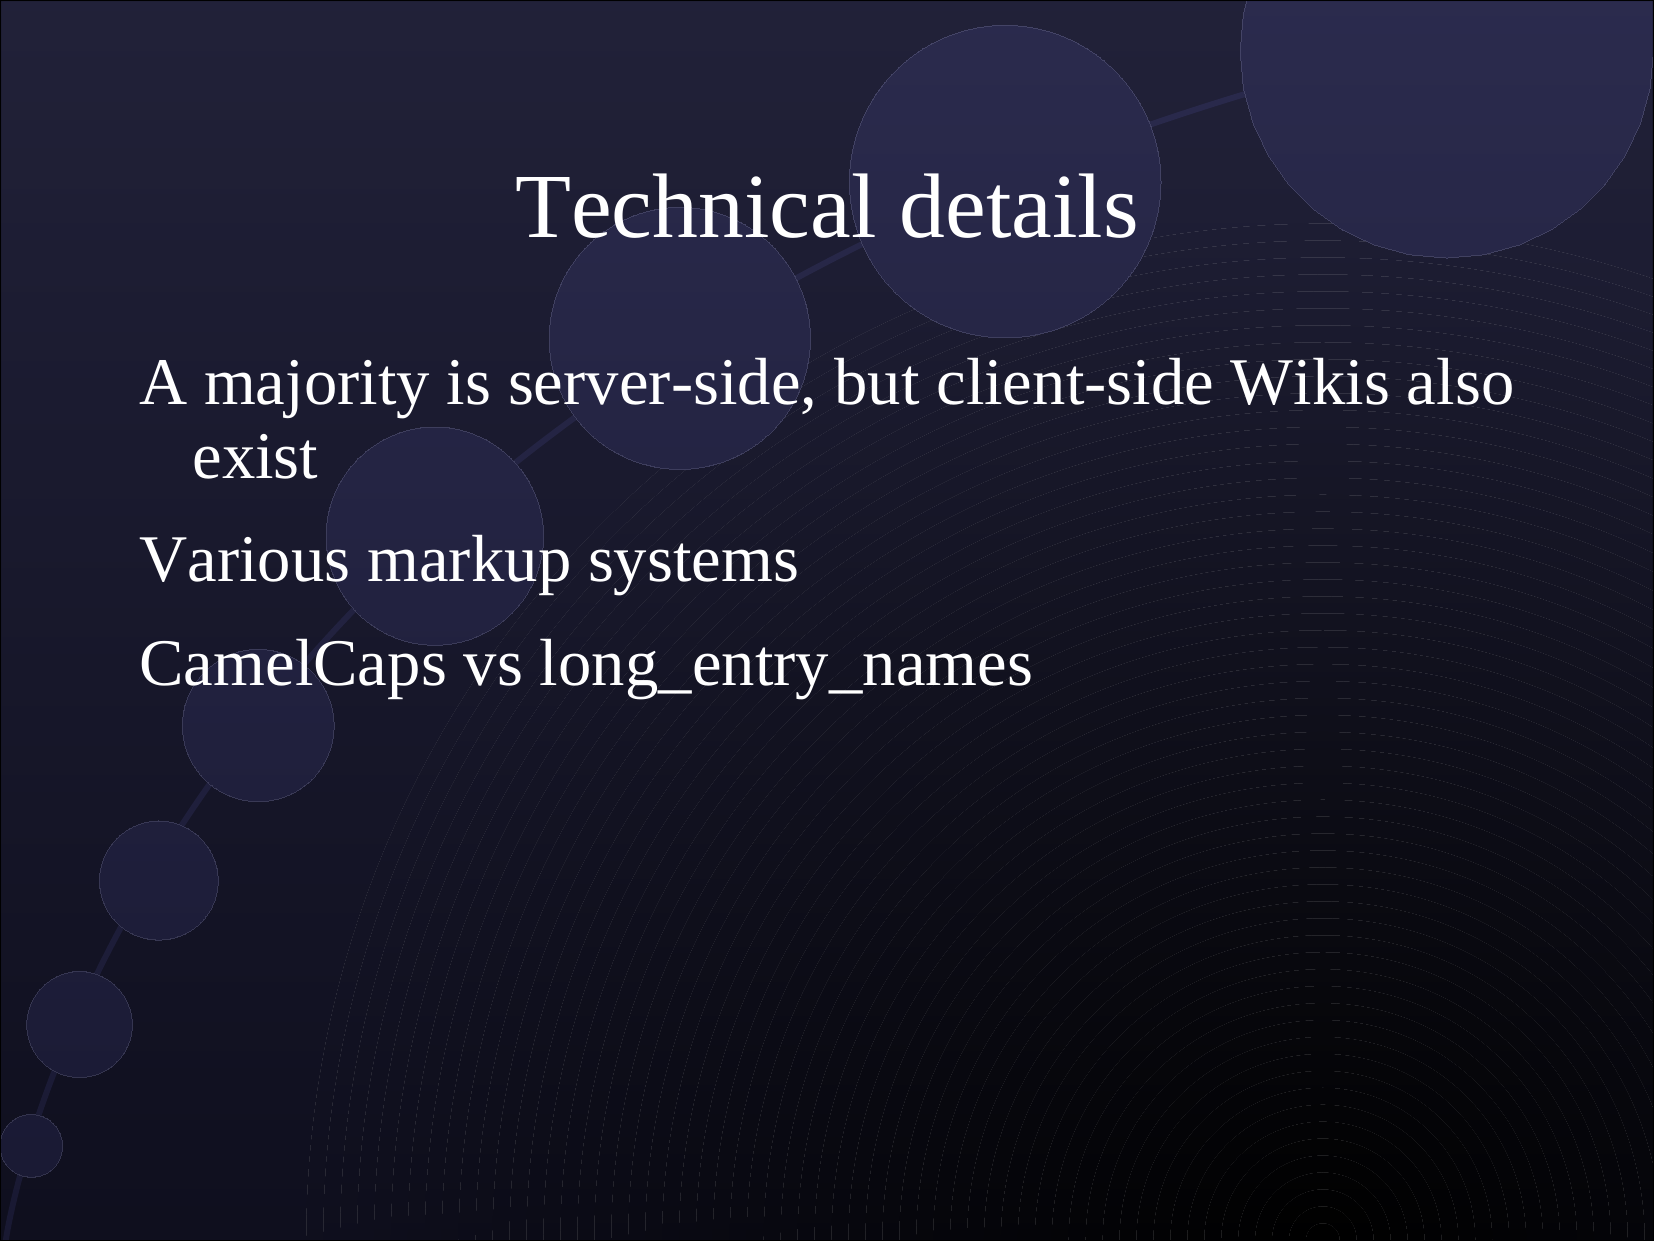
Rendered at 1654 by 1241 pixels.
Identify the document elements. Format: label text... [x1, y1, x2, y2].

title Technical details [121, 102, 1534, 311]
list A majority is server-side, but client-side Wikis also exist Various markup systems CamelCaps vs long_entry_names [121, 344, 1534, 1127]
